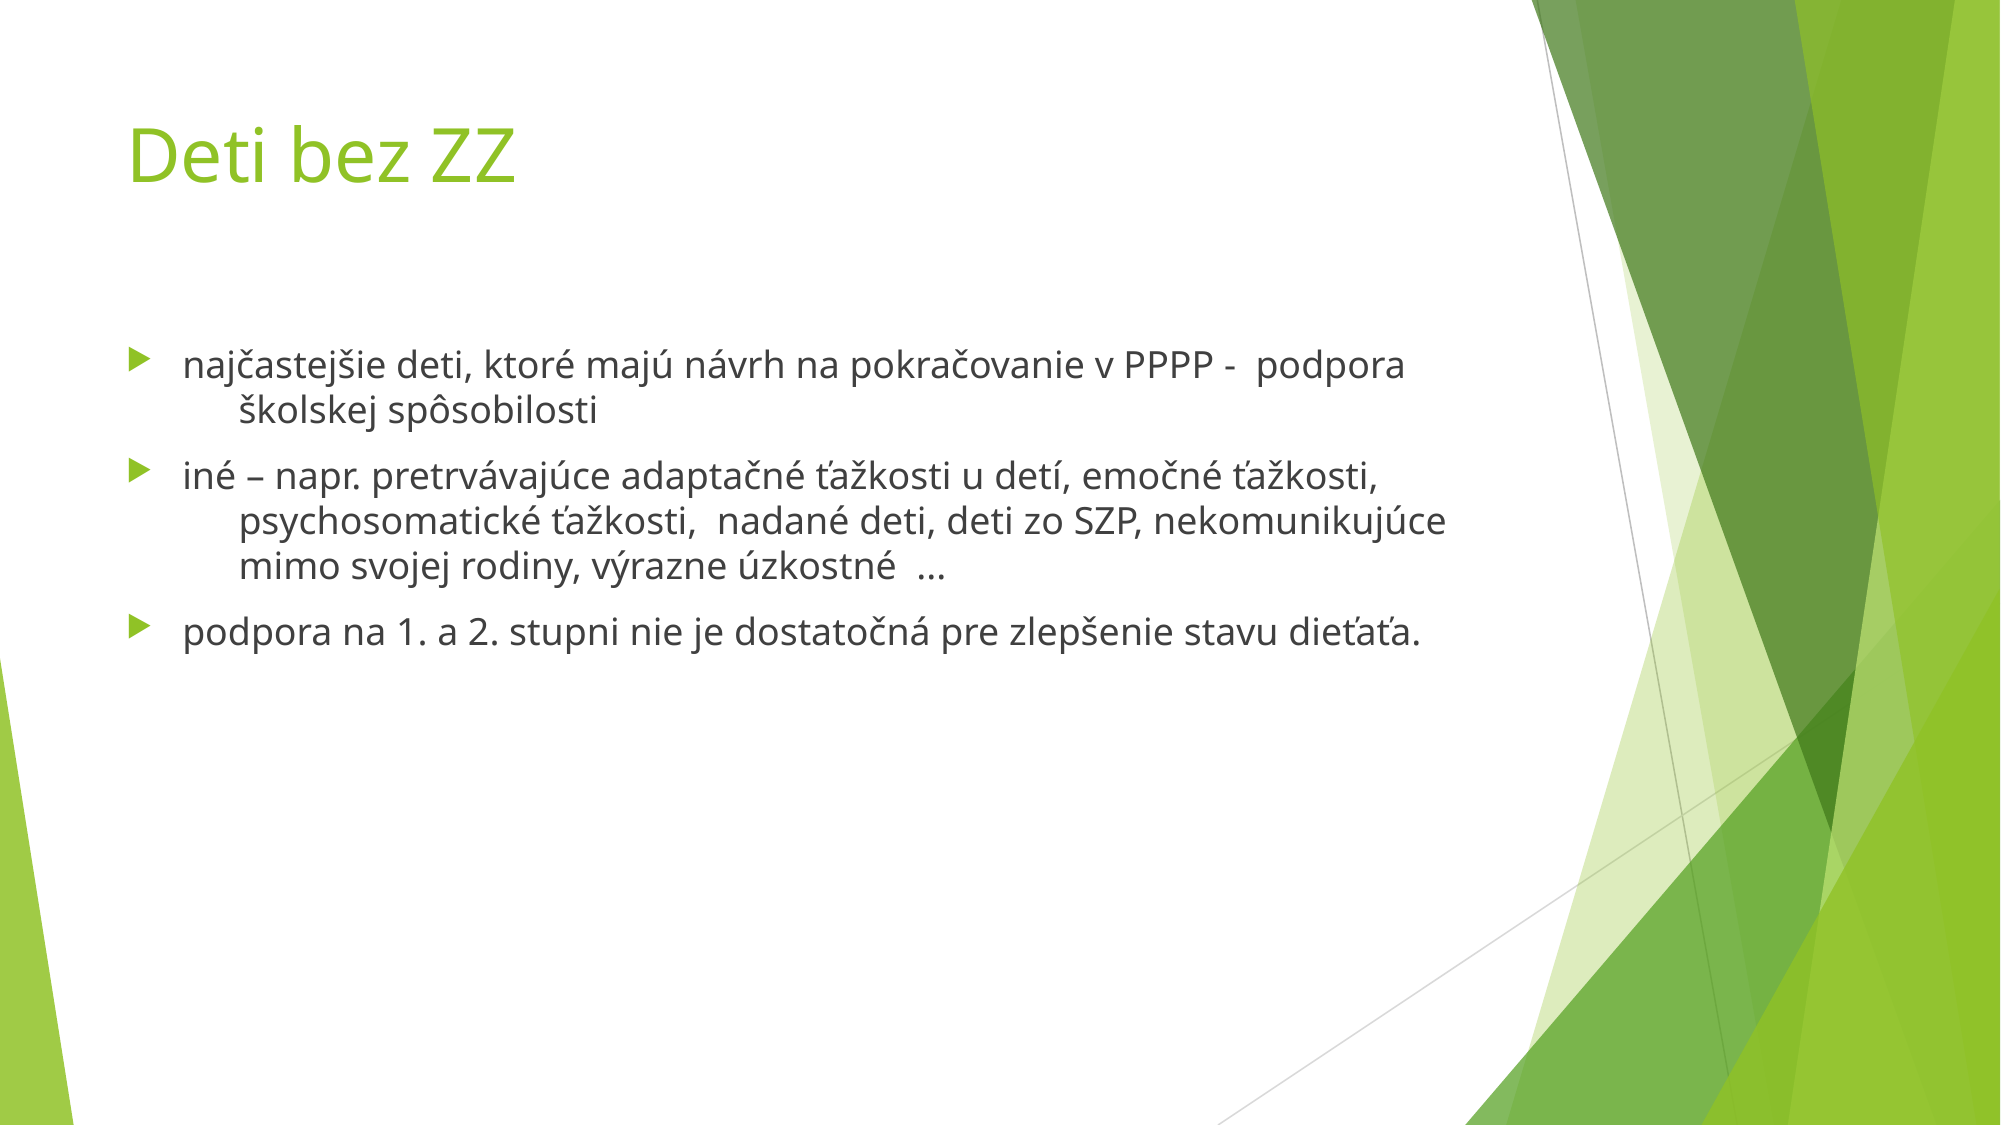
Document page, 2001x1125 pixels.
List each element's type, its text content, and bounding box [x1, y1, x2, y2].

title Deti bez ZZ [111, 99, 1522, 231]
list najčastejšie deti, ktoré majú návrh na pokračovanie v PPPP - podpora školskej spôsobilosti iné – napr. pretrvávajúce adaptačné ťažkosti u detí, emočné ťažkosti, psychosomatické ťažkosti, nadané deti, deti zo SZP, nekomunikujúce mimo svojej rodiny, výrazne úzkostné ... podpora na 1. a 2. stupni nie je dostatočná pre zlepšenie stavu dieťaťa. [111, 333, 1522, 718]
